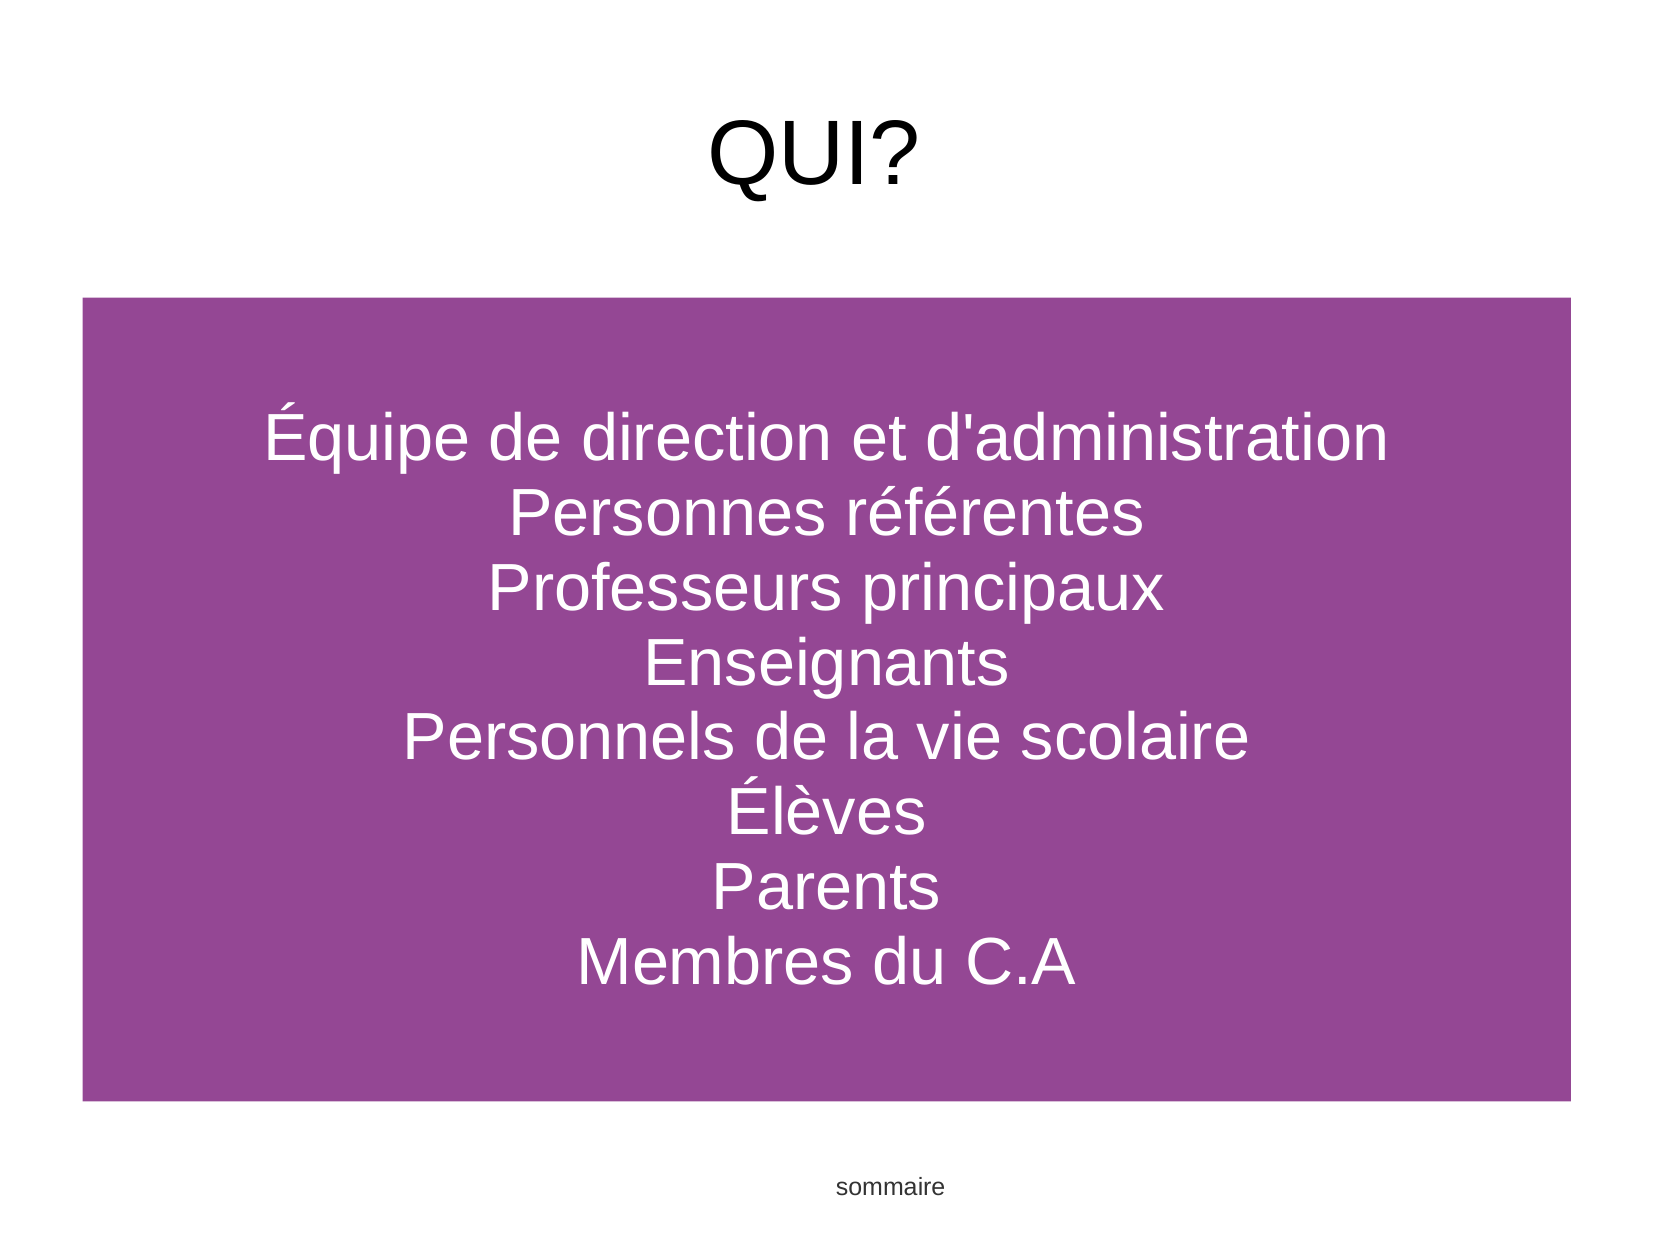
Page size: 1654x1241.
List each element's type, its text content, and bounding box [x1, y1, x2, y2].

title QUI? [82, 56, 1571, 250]
text_box sommaire [739, 1165, 1042, 1209]
subtitle Équipe de direction et d'administration Personnes référentes Professeurs principaux Enseignants Personnels de la vie scolaire Élèves Parents Membres du C.A [82, 297, 1571, 1102]
